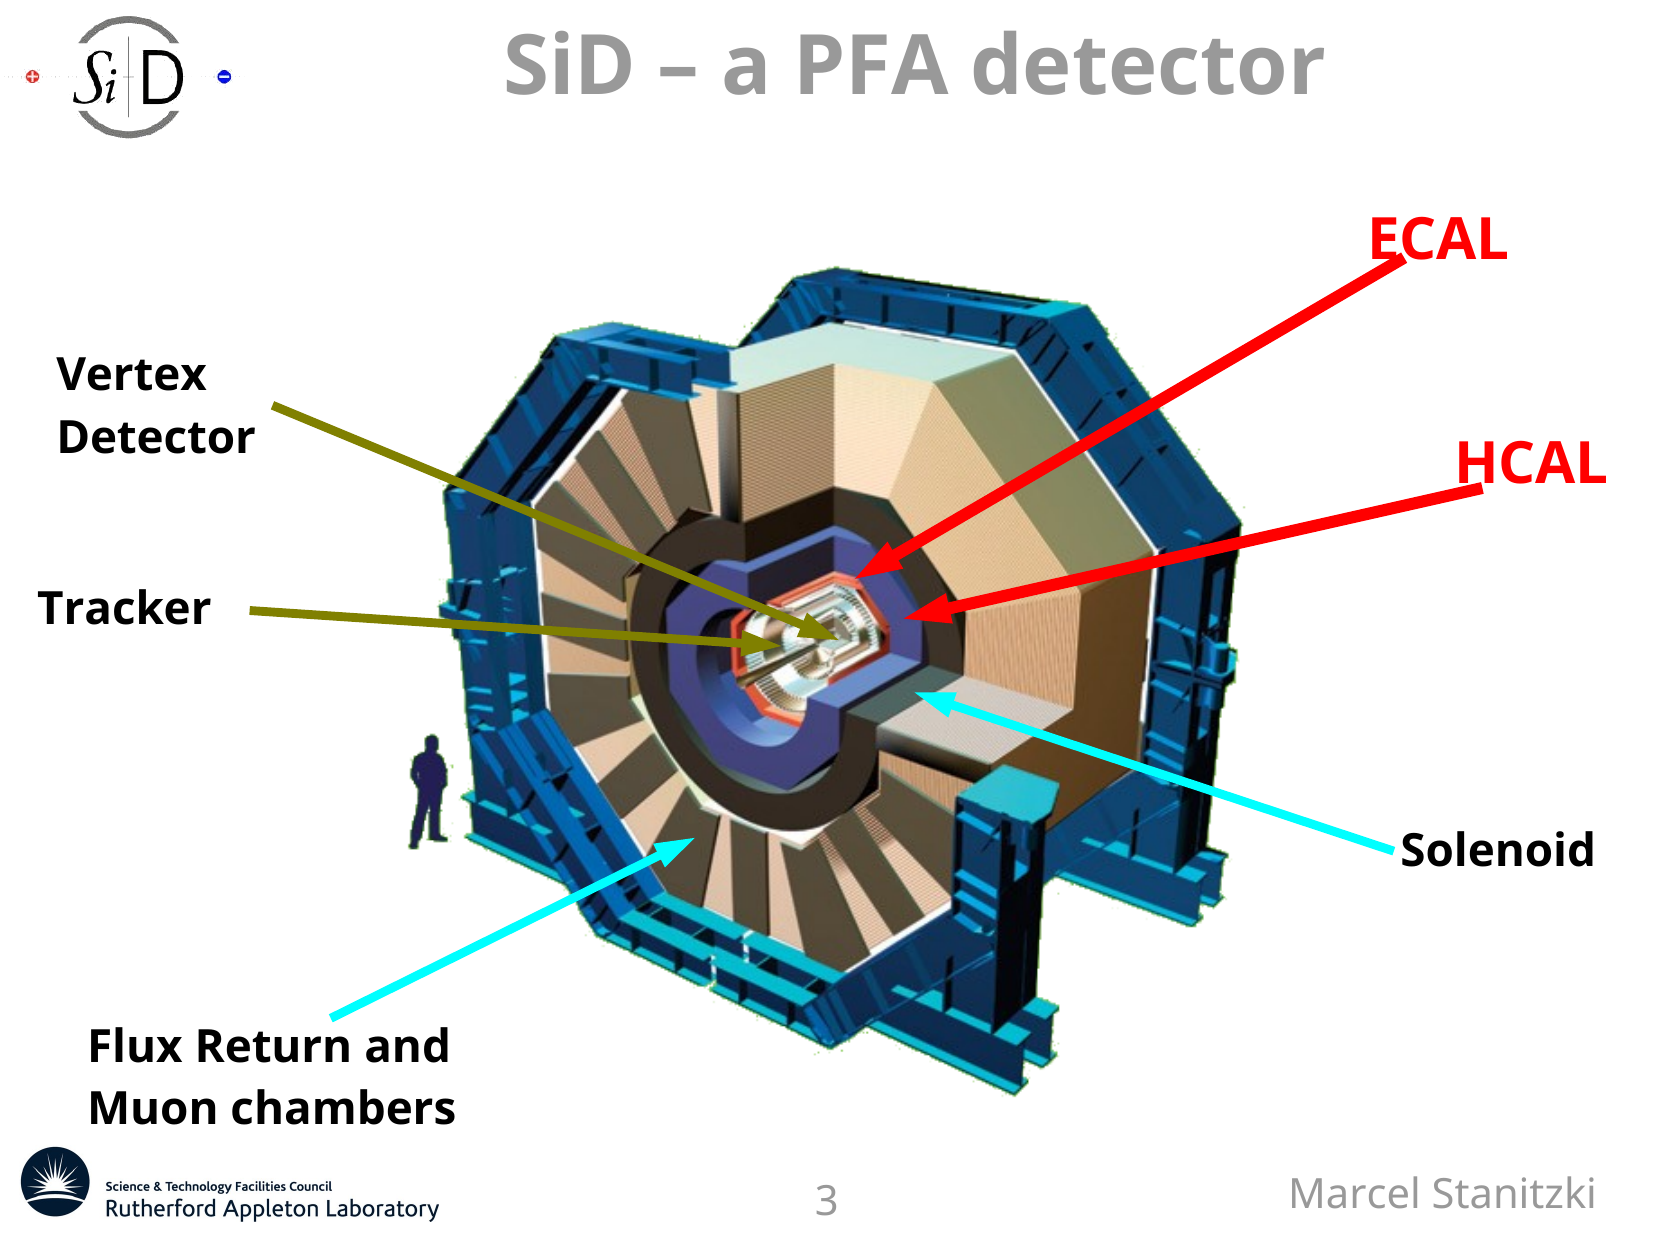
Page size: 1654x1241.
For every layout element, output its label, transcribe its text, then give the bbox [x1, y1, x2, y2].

title SiD – a PFA detector [250, 5, 1580, 119]
text_box Vertex Detector [37, 330, 333, 465]
text_box Flux Return and Muon chambers [67, 1001, 559, 1137]
picture [19, 189, 1359, 1222]
picture [0, 0, 256, 154]
text_box Solenoid [1381, 805, 1654, 885]
text_box Tracker [17, 563, 314, 643]
text_box ECAL [1348, 185, 1583, 280]
text_box HCAL [1435, 409, 1654, 505]
